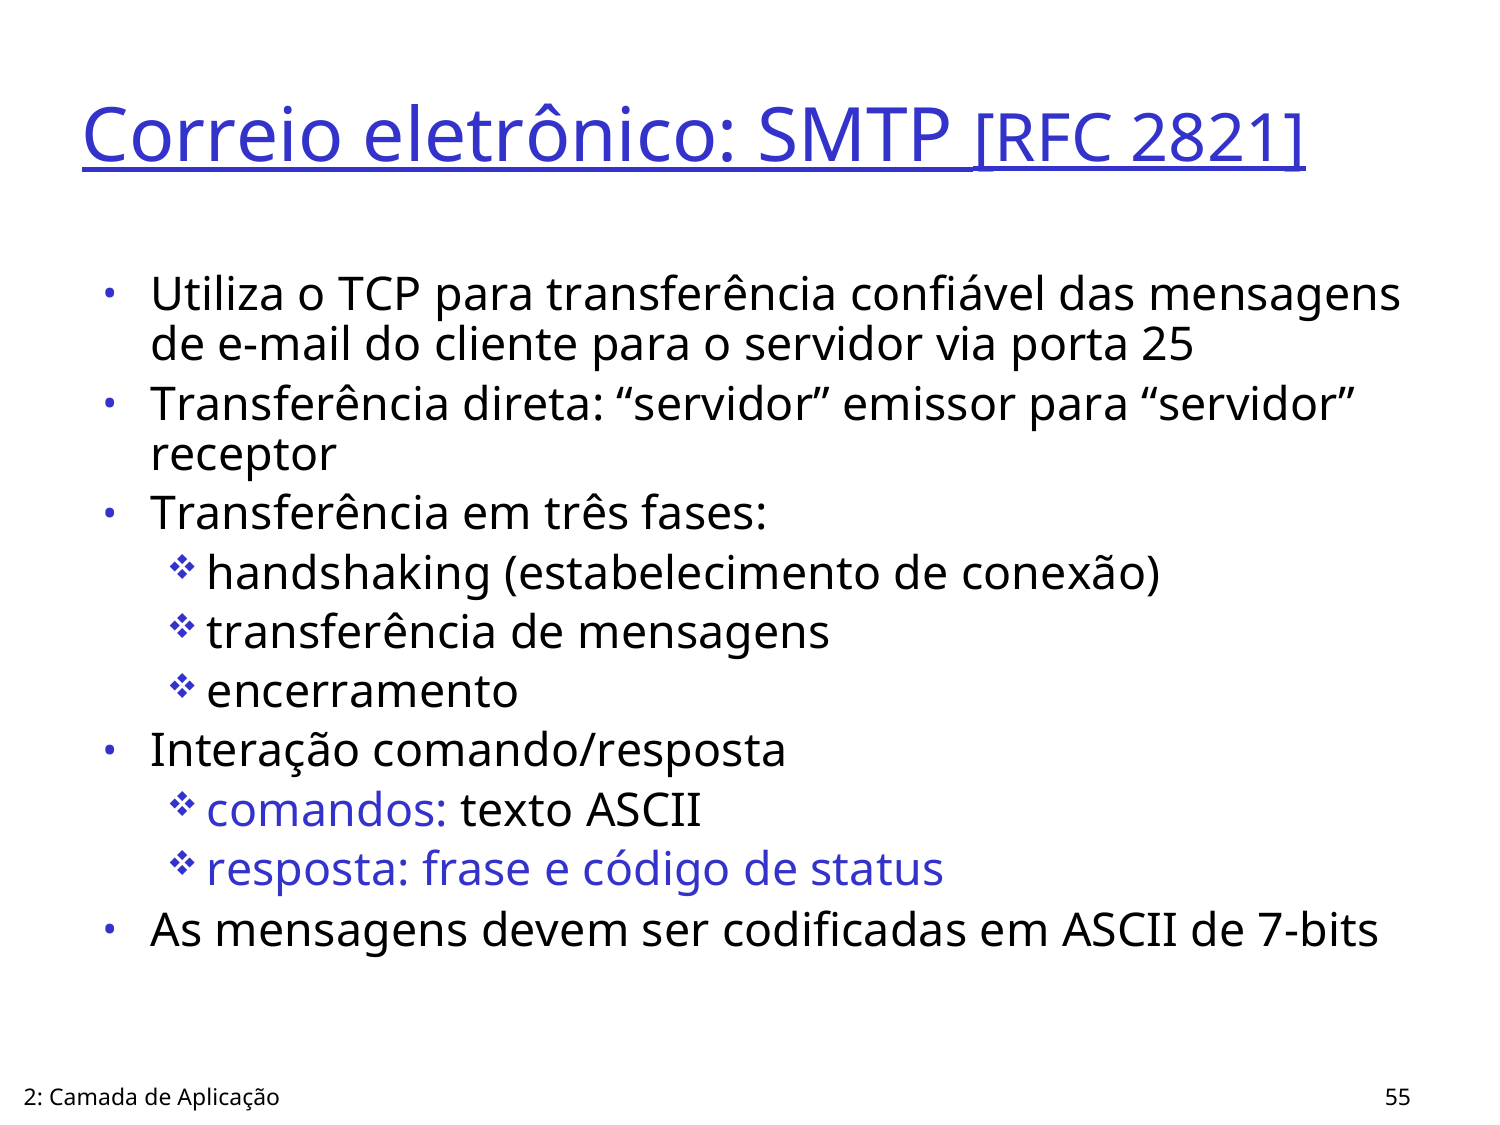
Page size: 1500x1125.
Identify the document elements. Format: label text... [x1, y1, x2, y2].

title Correio eletrônico: SMTP [RFC 2821] [67, 37, 1441, 225]
list Utiliza o TCP para transferência confiável das mensagens de e-mail do cliente para o servidor via porta 25 Transferência direta: “servidor” emissor para “servidor” receptor Transferência em três fases: handshaking (estabelecimento de conexão) transferência de mensagens encerramento Interação comando/resposta comandos: texto ASCII resposta: frase e código de status As mensagens devem ser codificadas em ASCII de 7-bits [87, 262, 1441, 1032]
